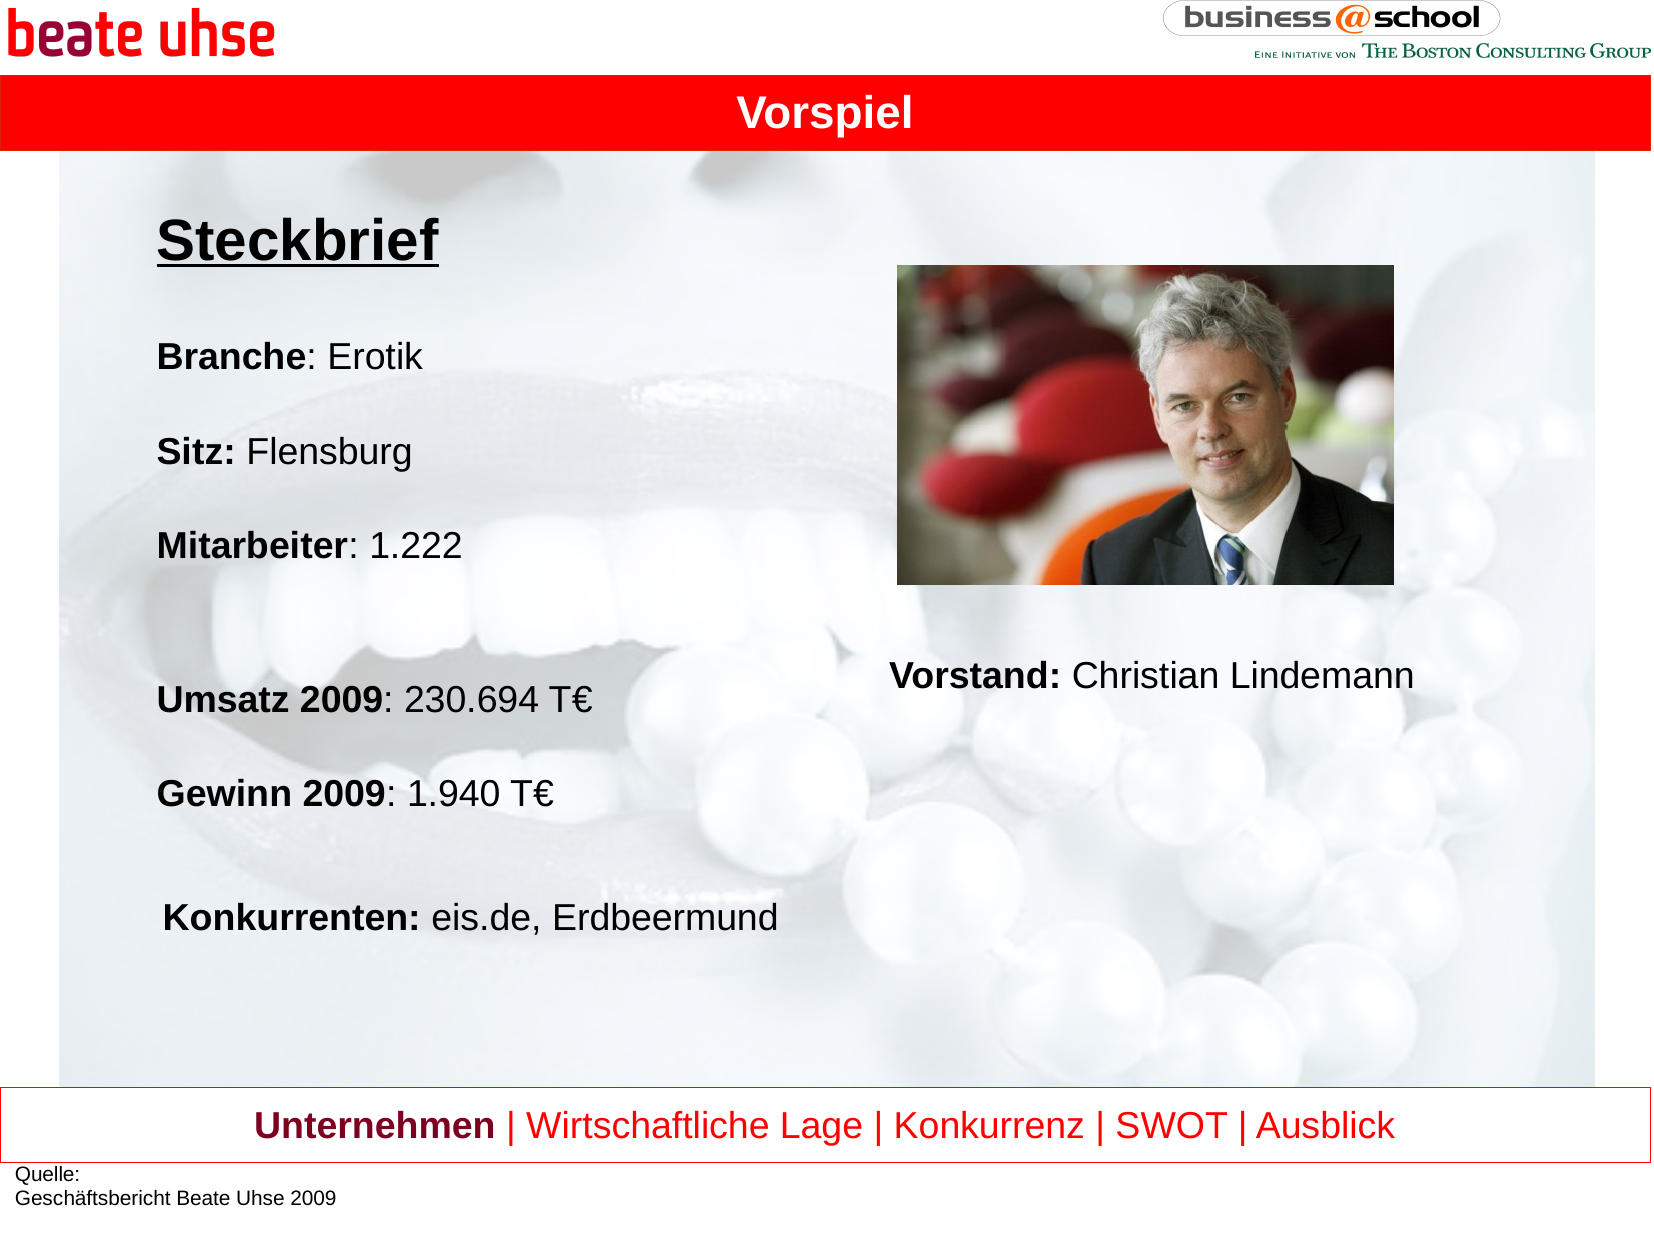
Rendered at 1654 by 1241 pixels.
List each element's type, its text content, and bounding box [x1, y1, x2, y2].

text_box Steckbrief [141, 194, 520, 280]
text_box Mitarbeiter: 1.222 [141, 513, 520, 574]
picture [1162, 0, 1651, 58]
text_box Vorstand: Christian Lindemann [874, 643, 1431, 704]
picture [0, 0, 282, 65]
text_box Branche: Erotik [141, 324, 473, 385]
picture [59, 150, 1595, 1088]
text_box Sitz: Flensburg [141, 419, 449, 480]
text_box Umsatz 2009: 230.694 T€ [141, 667, 610, 728]
text_box Konkurrenten: eis.de, Erdbeermund [147, 885, 795, 946]
text_box Unternehmen | Wirtschaftliche Lage | Konkurrenz | SWOT | Ausblick [0, 1088, 1650, 1163]
text_box Vorspiel [0, 75, 1650, 150]
text_box Gewinn 2009: 1.940 T€ [141, 761, 570, 822]
text_box Quelle: Geschäftsbericht Beate Uhse 2009 [0, 1155, 1625, 1217]
